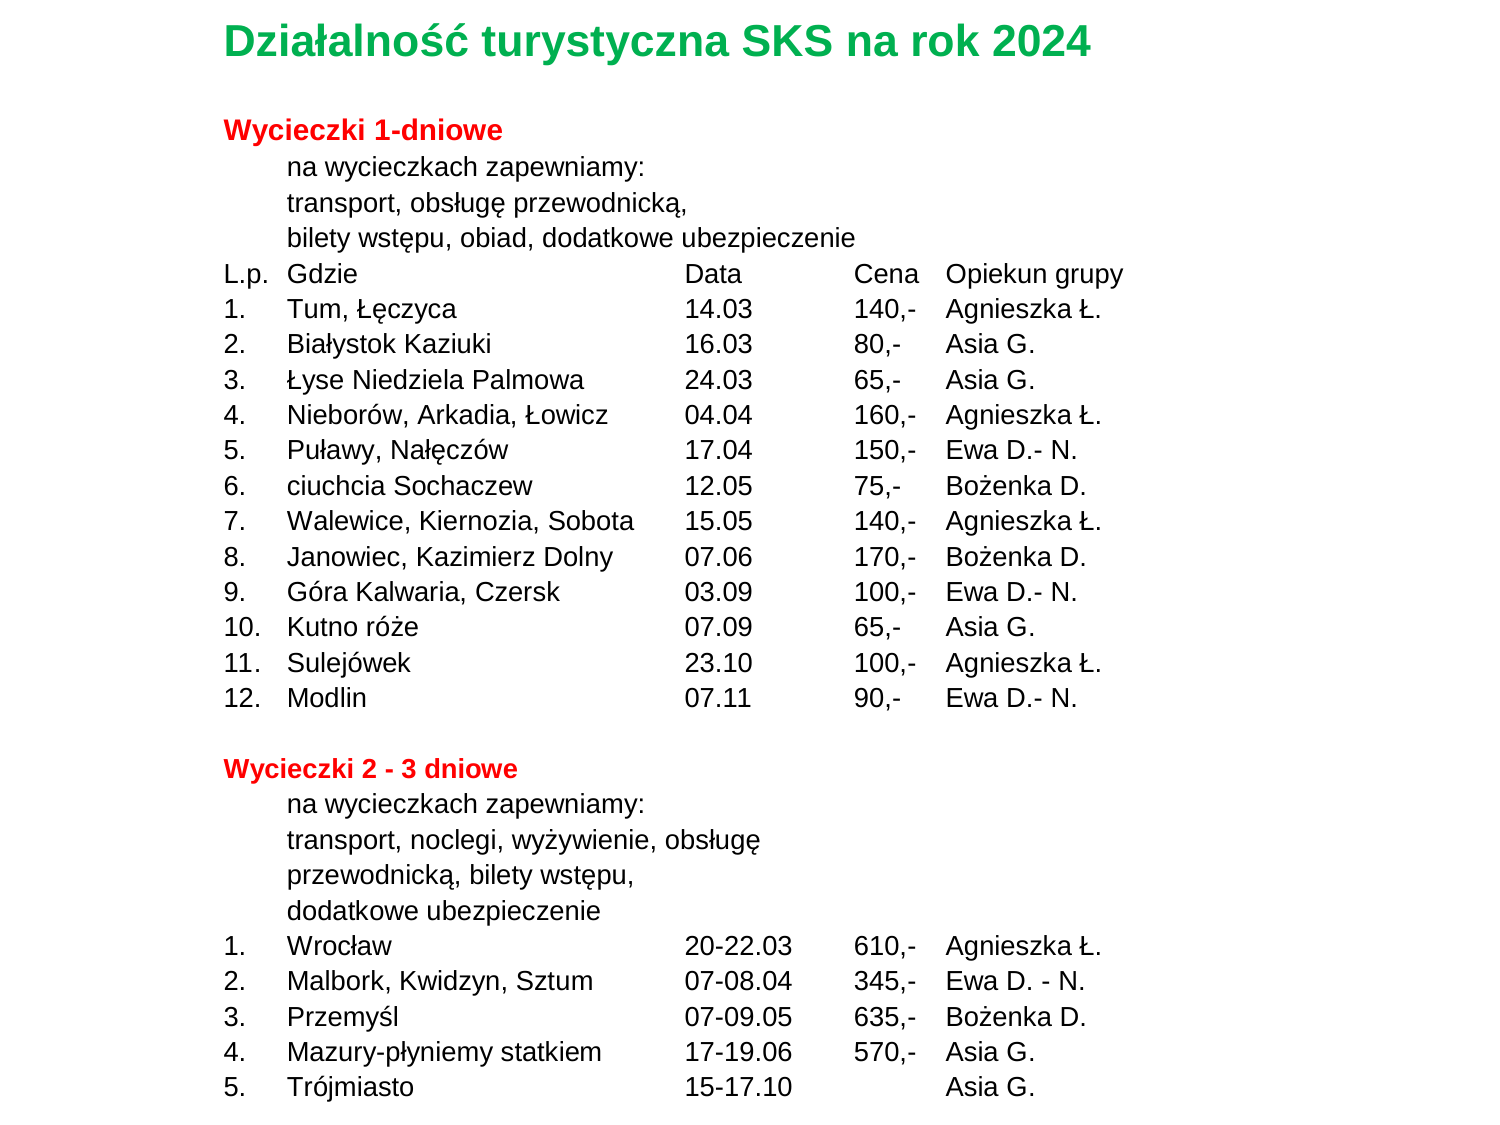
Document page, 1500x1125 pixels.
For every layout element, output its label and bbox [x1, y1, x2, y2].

picture [206, 14, 1352, 1125]
